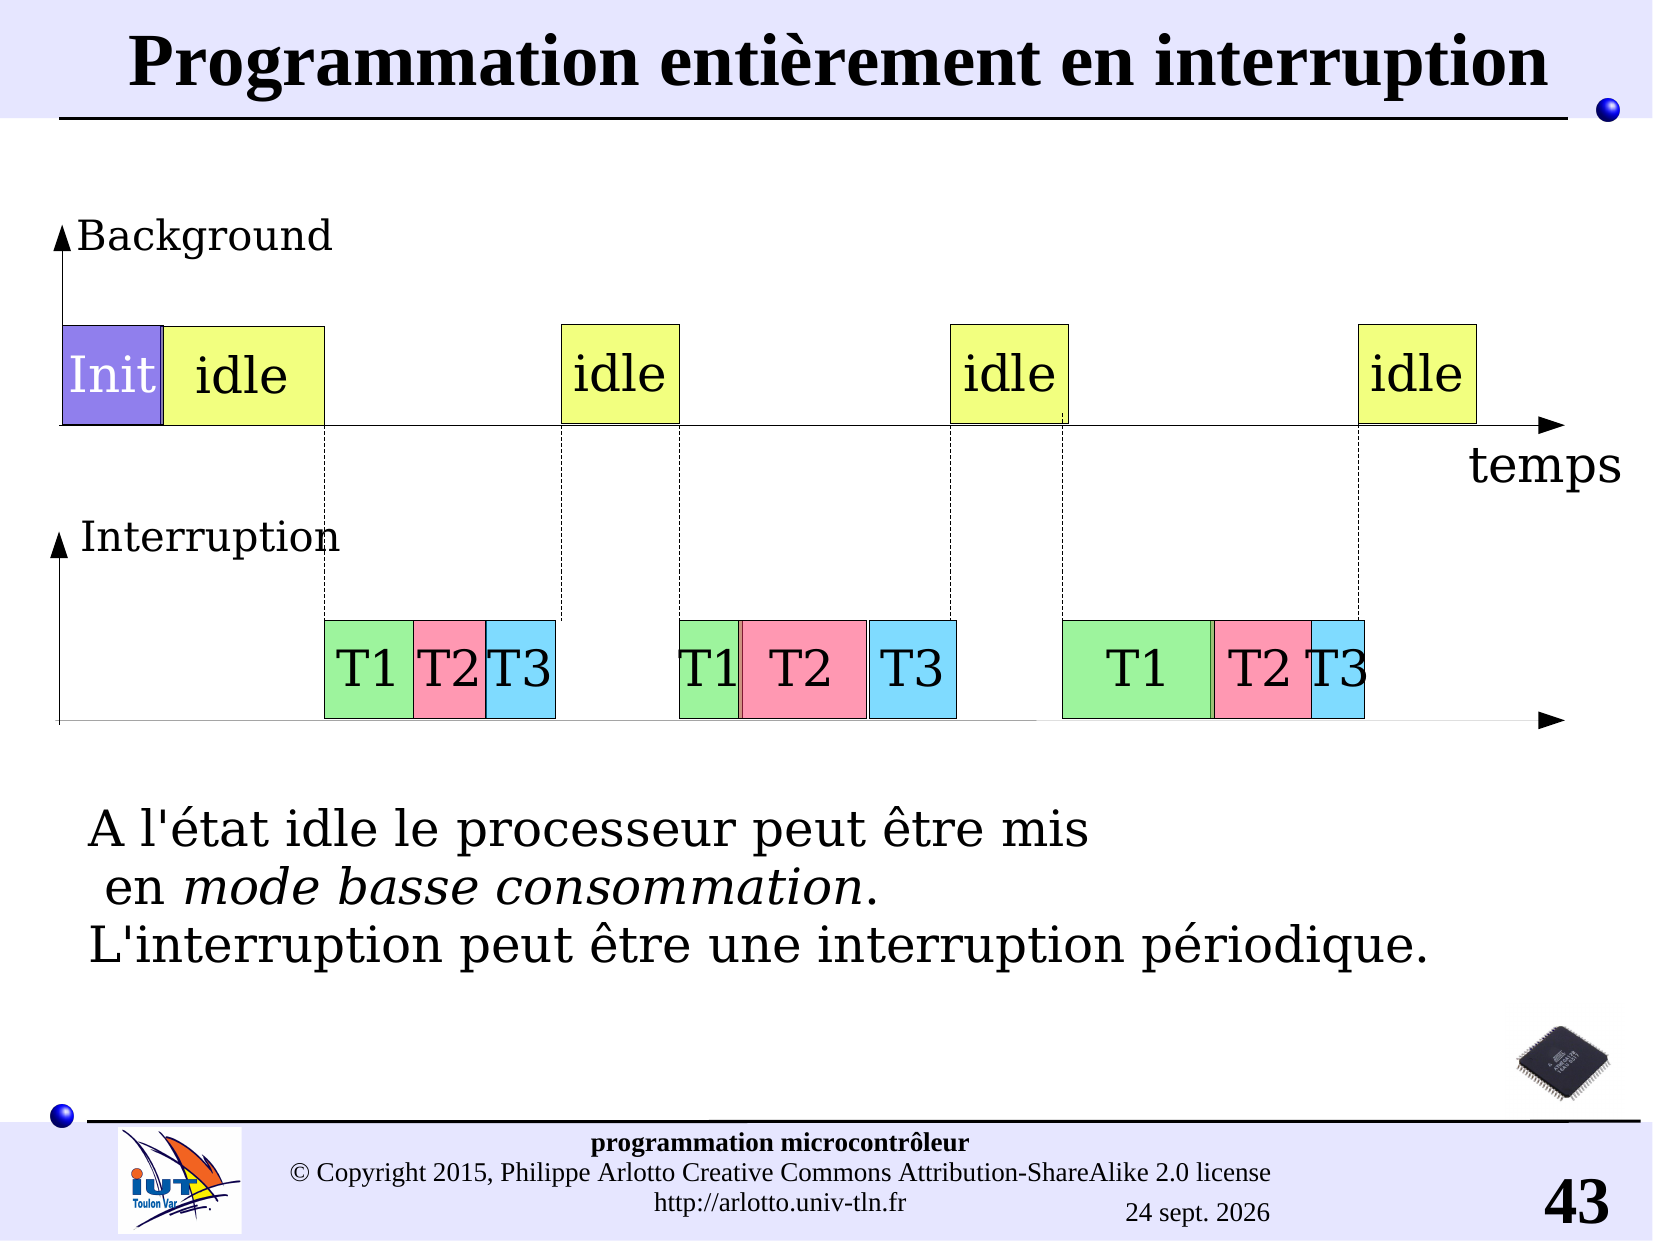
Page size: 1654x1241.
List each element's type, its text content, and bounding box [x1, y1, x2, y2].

text_box A l'état idle le processeur peut être mis en mode basse consommation. L'interruption peut être une interruption périodique. [88, 799, 1555, 975]
text_box Interruption [79, 512, 355, 562]
text_box Init [62, 325, 164, 425]
text_box T3 [1359, 659, 1365, 670]
text_box idle [561, 324, 680, 424]
text_box T3 [869, 620, 957, 719]
text_box T2 [414, 620, 485, 719]
text_box T2 [738, 620, 867, 719]
text_box Background [76, 211, 334, 261]
text_box idle [1358, 324, 1477, 424]
text_box T2 [1215, 620, 1311, 719]
text_box T1 [679, 620, 738, 719]
text_box T3 [1311, 620, 1365, 719]
text_box T3 [485, 620, 556, 719]
picture [1505, 1003, 1625, 1119]
title Programmation entièrement en interruption [95, 11, 1585, 110]
text_box idle [950, 324, 1069, 424]
text_box idle [164, 326, 325, 425]
text_box T1 [1062, 620, 1215, 719]
text_box temps [1468, 435, 1623, 495]
text_box T1 [324, 620, 414, 719]
